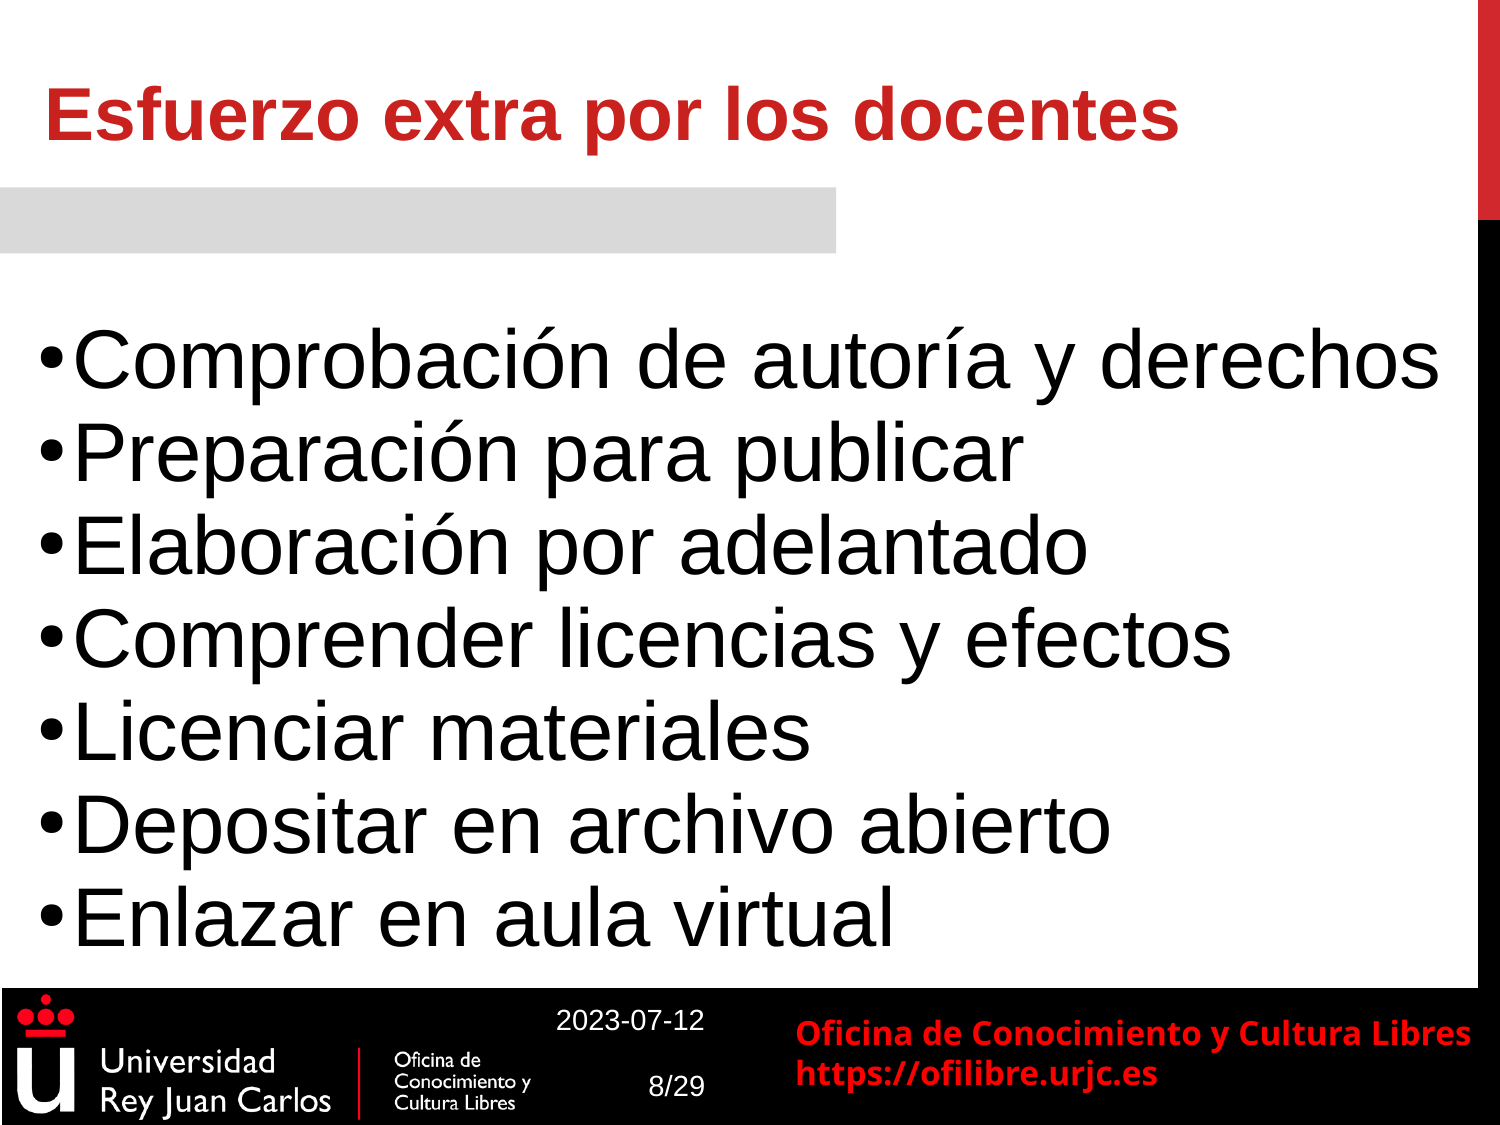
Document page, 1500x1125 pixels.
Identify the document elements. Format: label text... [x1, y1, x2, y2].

title [75, 7, 1425, 196]
text_box Comprobación de autoría y derechos Preparación para publicar Elaboración por adelantado Comprender licencias y efectos Licenciar materiales Depositar en archivo abierto Enlazar en aula virtual [22, 305, 1463, 972]
text_box Esfuerzo extra por los docentes [30, 64, 1306, 248]
picture [17, 994, 531, 1120]
